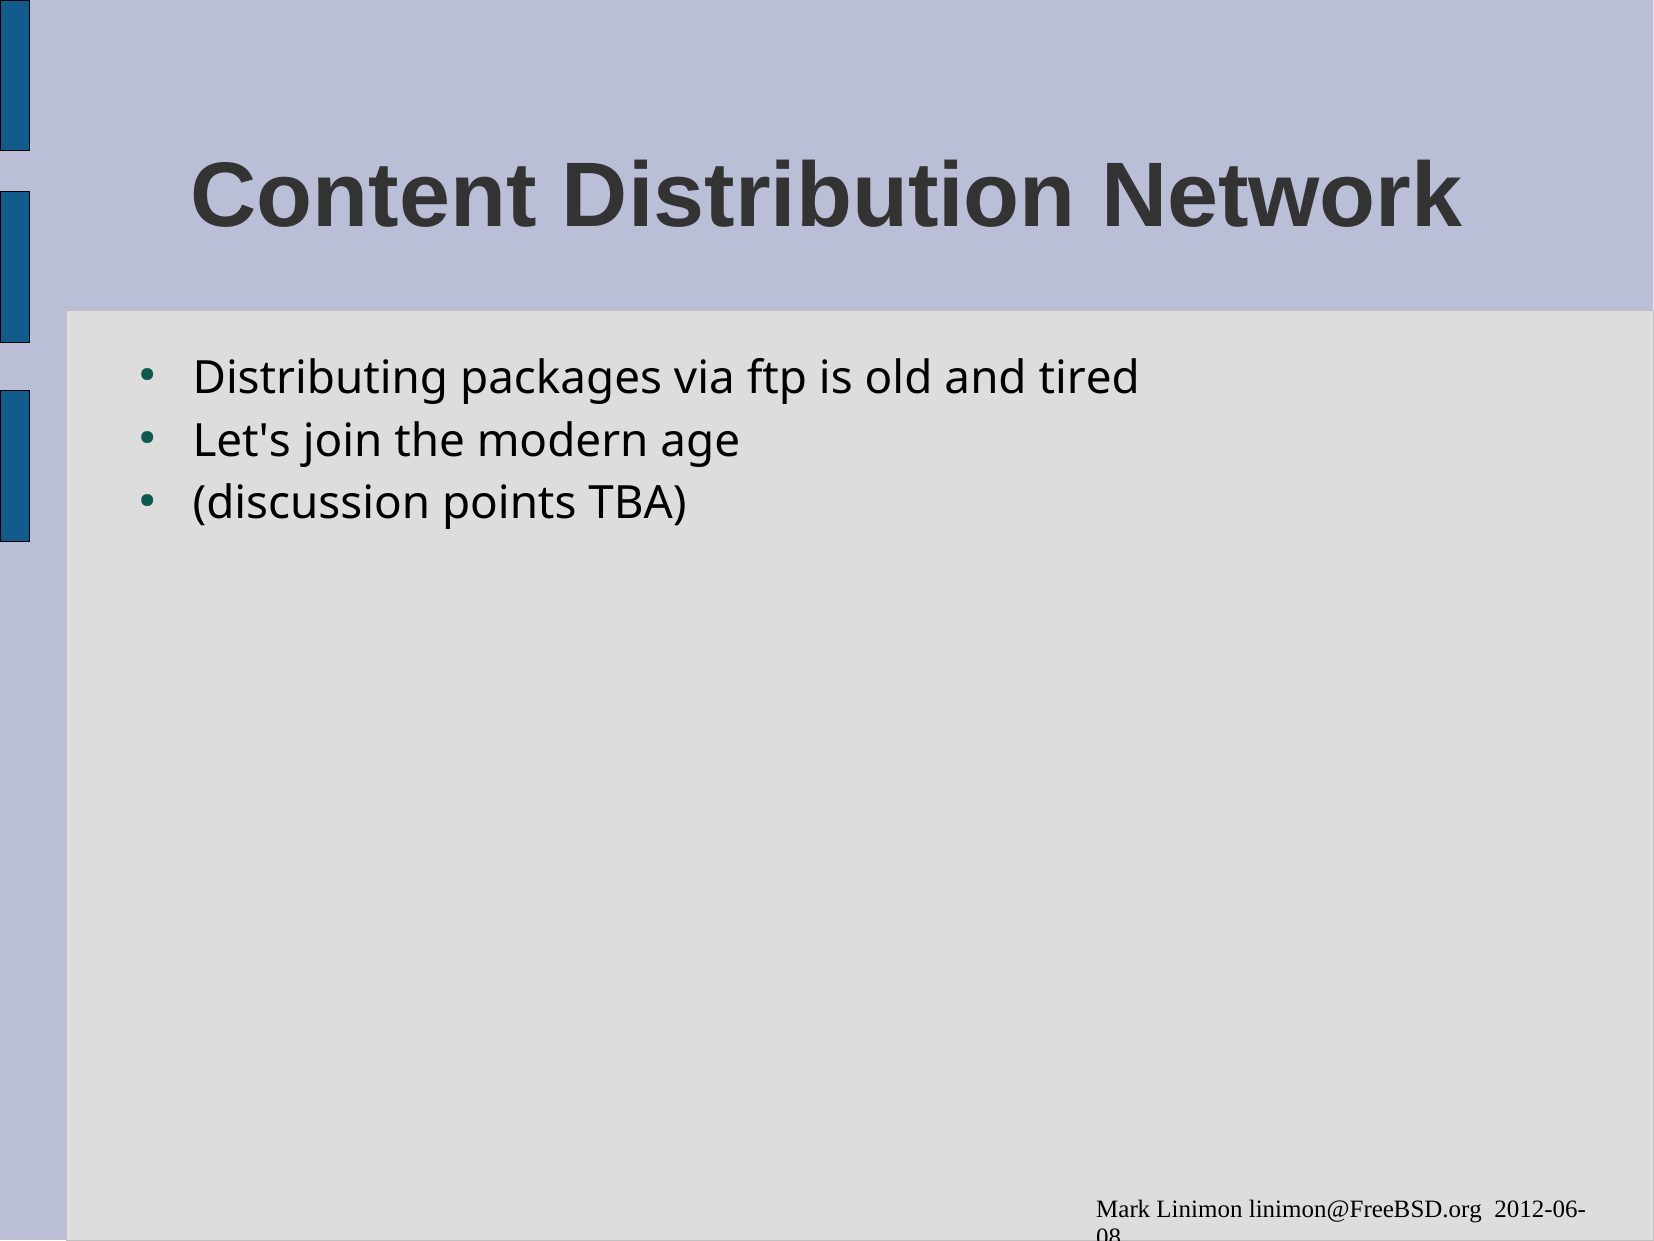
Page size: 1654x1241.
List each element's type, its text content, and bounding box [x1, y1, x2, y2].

text_box Mark Linimon linimon@FreeBSD.org 2012-06-08 [1096, 1195, 1611, 1224]
list Distributing packages via ftp is old and tired Let's join the modern age (discussion points TBA) [121, 344, 1534, 1164]
title Content Distribution Network [121, 91, 1534, 299]
